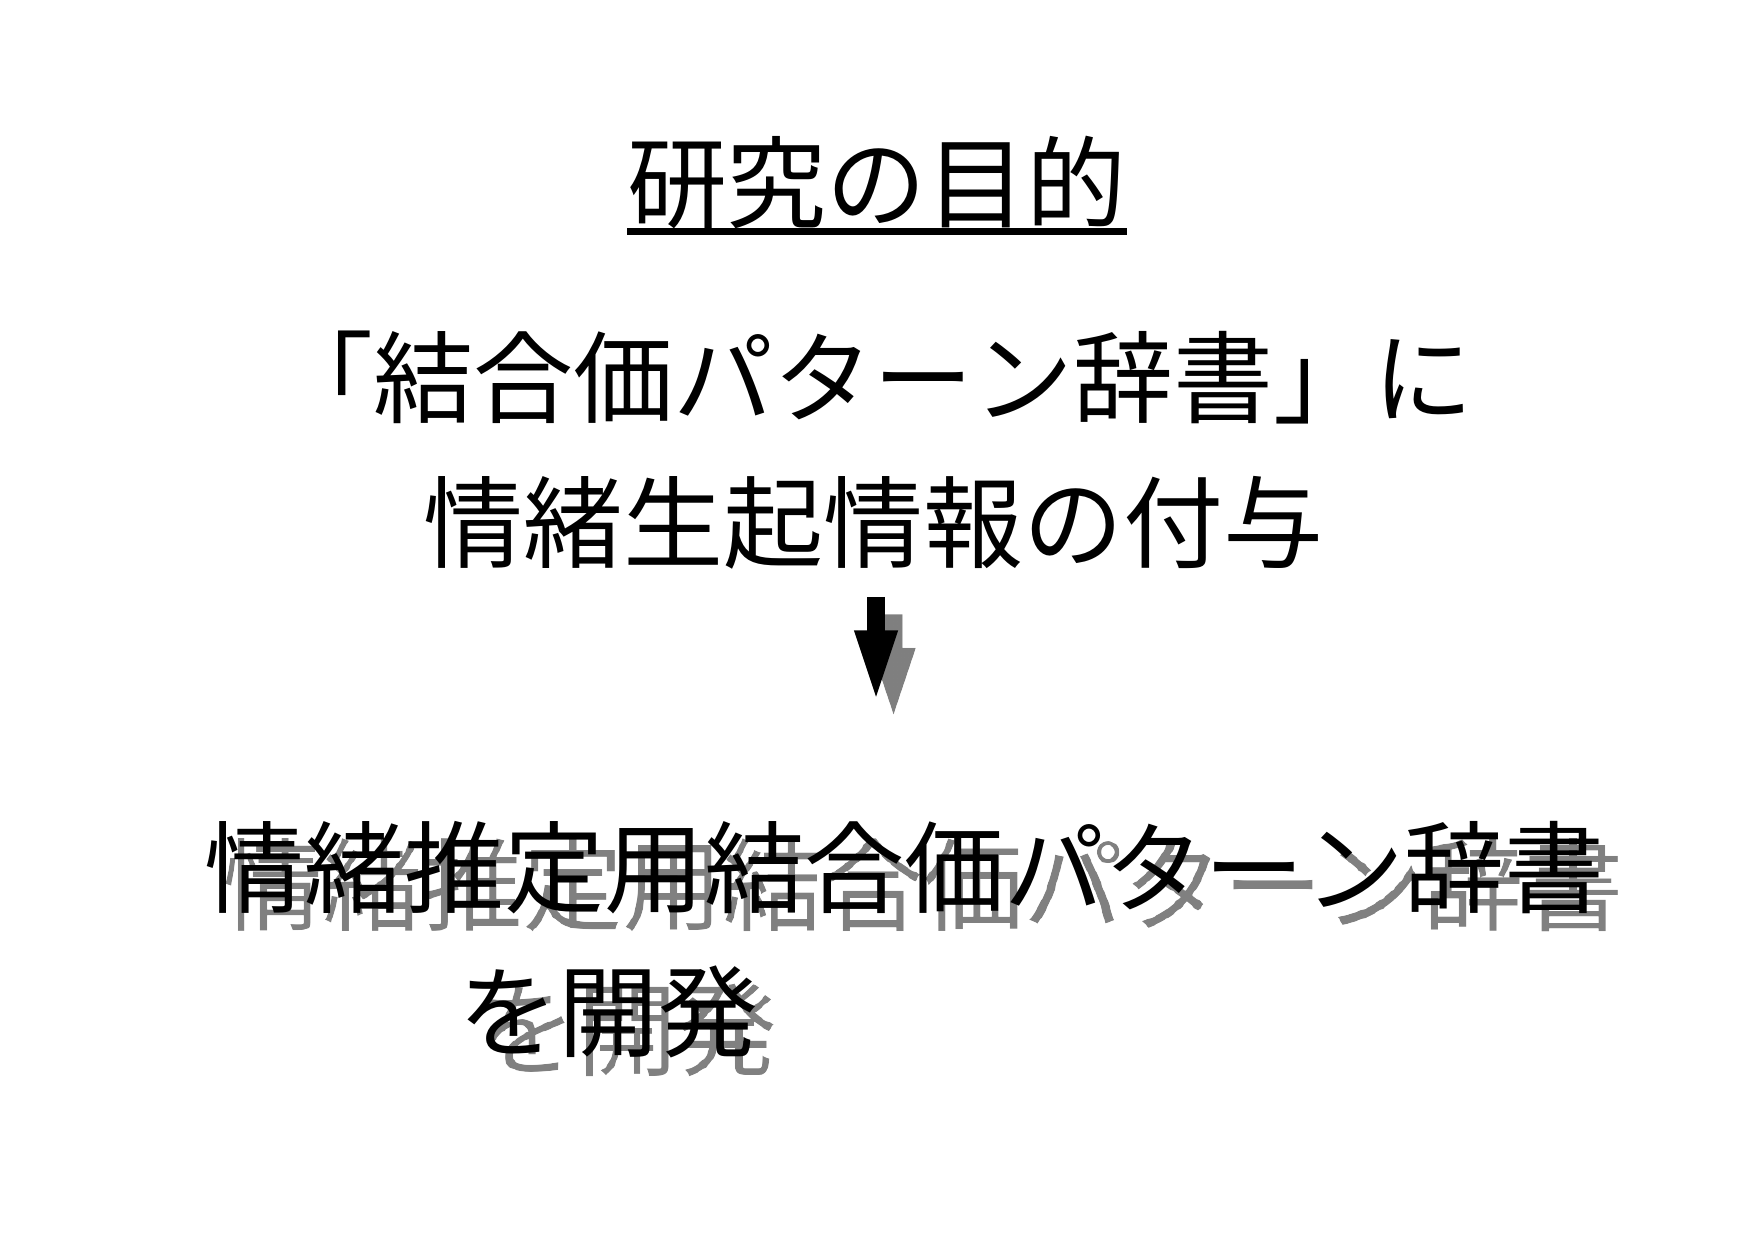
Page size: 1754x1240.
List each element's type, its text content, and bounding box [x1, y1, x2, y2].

title 研究の目的 [128, 73, 1626, 281]
text_box 情緒推定用結合価パターン辞書 を開発 [204, 788, 1606, 1029]
text_box 「結合価パターン辞書」に 情緒生起情報の付与 [273, 299, 1754, 540]
